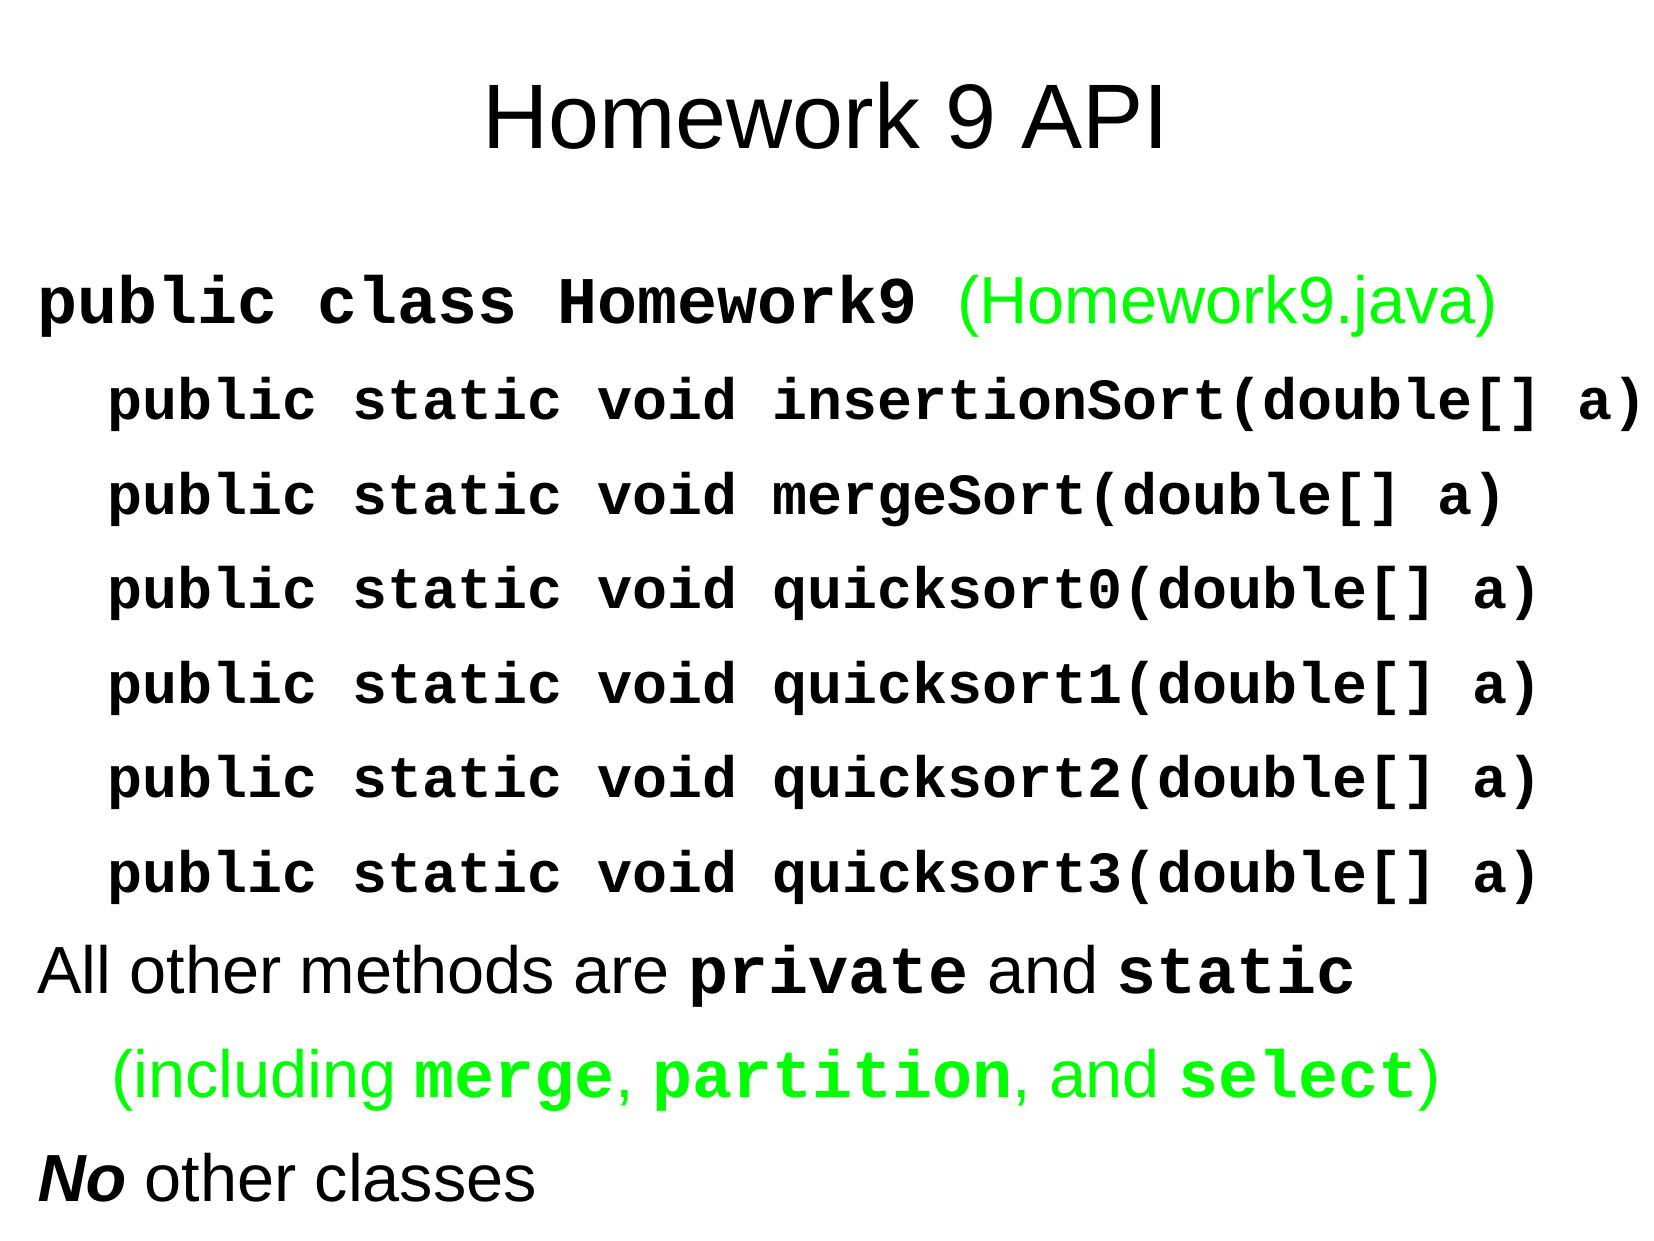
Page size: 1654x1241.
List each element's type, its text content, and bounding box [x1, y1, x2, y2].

list public class Homework9 (Homework9.java) public static void insertionSort(double[] a) public static void mergeSort(double[] a) public static void quicksort0(double[] a) public static void quicksort1(double[] a) public static void quicksort2(double[] a) public static void quicksort3(double[] a) All other methods are private and static (including merge, partition, and select) No other classes [37, 259, 1654, 1217]
title Homework 9 API [82, 13, 1571, 221]
